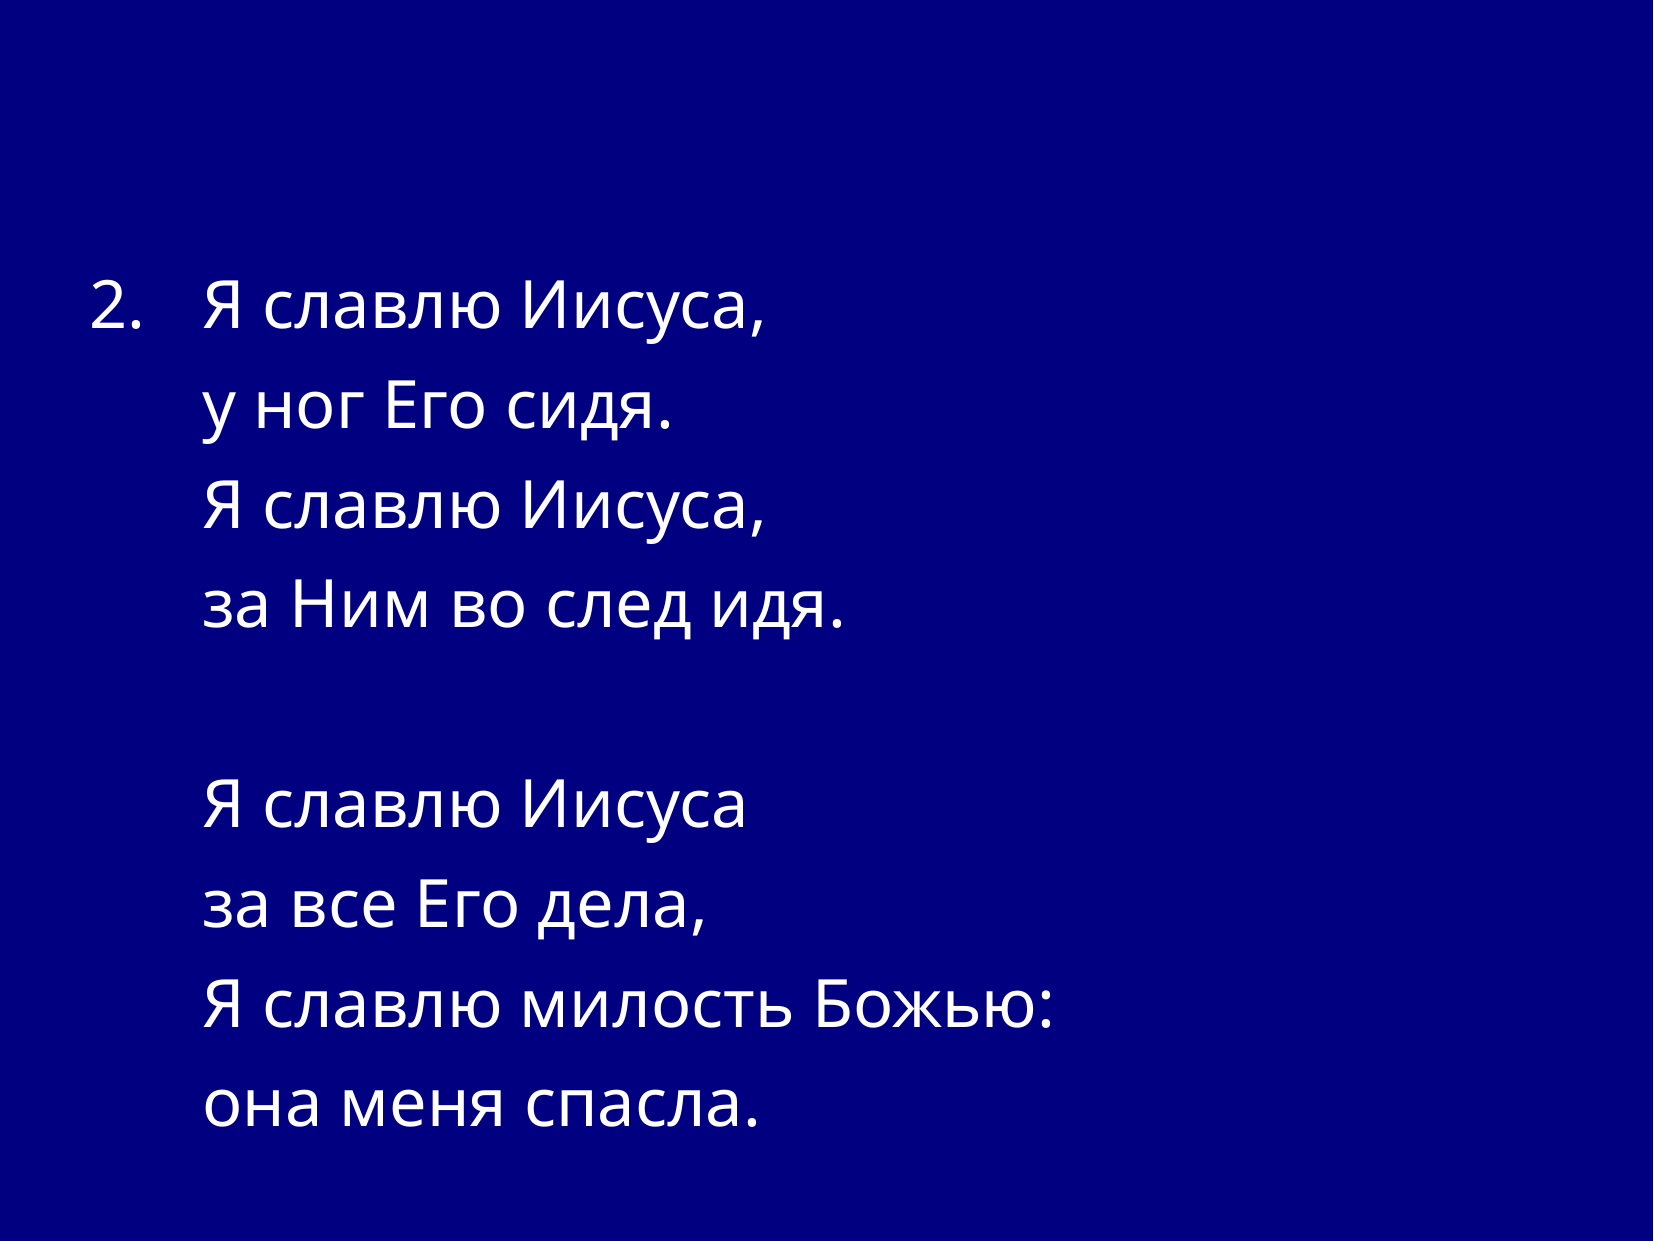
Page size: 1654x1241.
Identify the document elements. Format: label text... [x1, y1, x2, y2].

text_box 2. Я славлю Иисуса, у ног Его сидя. Я славлю Иисуса, за Ним во след идя. Я славлю Иисуса за все Его дела, Я славлю милость Божью: она меня спасла. [75, 150, 1576, 1163]
